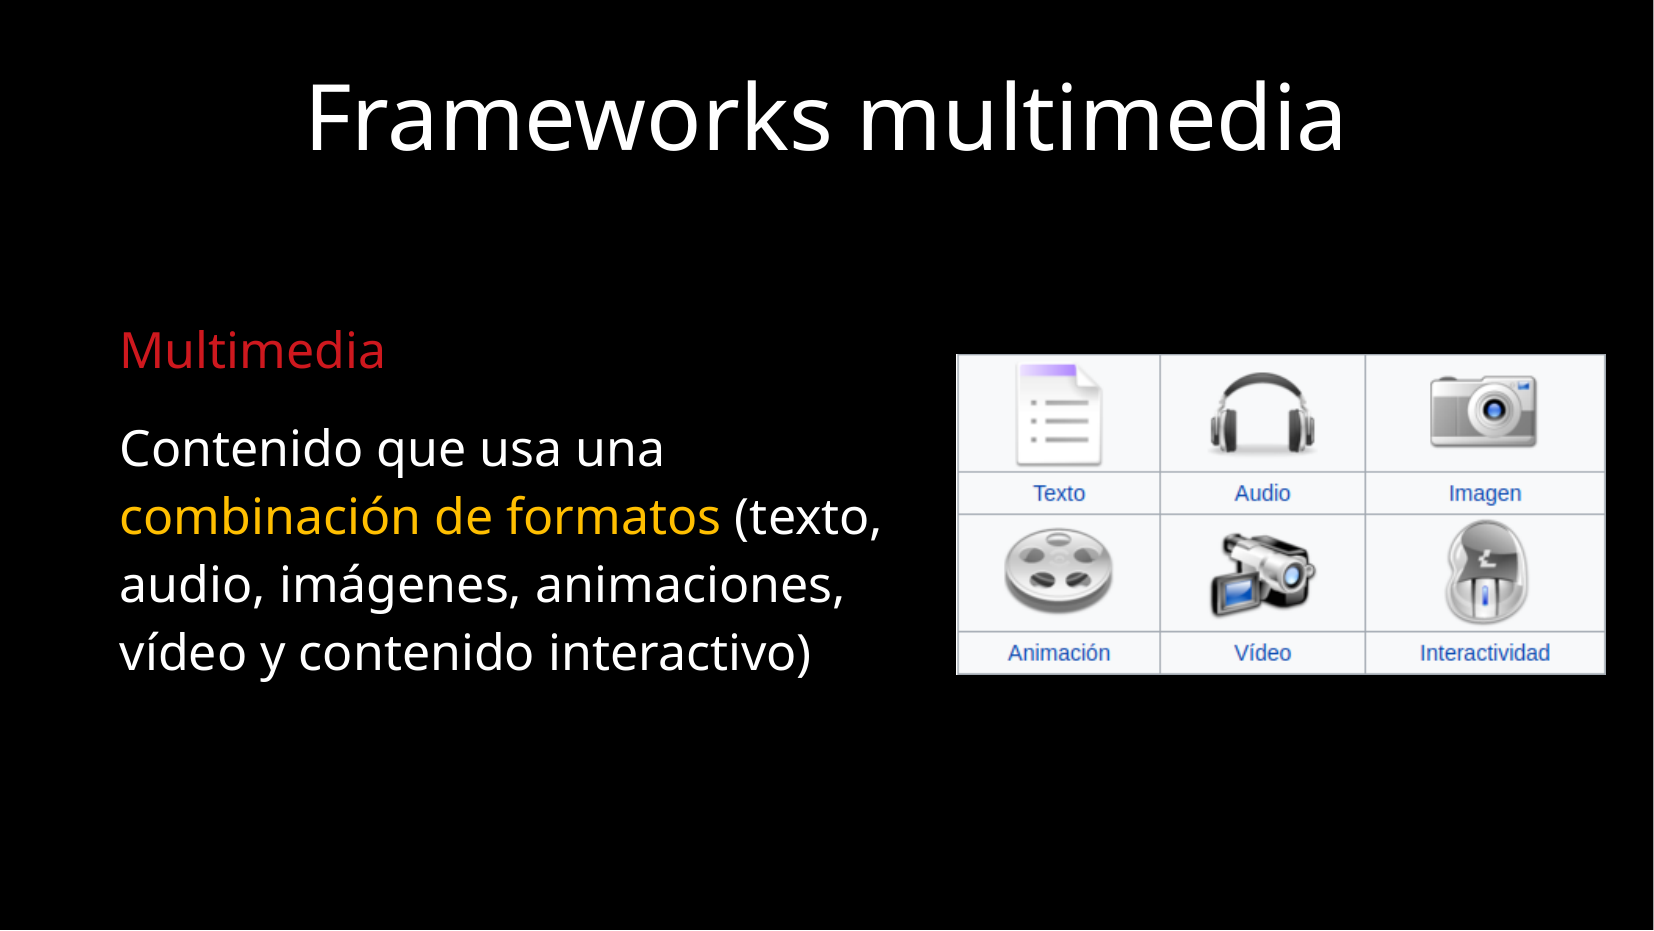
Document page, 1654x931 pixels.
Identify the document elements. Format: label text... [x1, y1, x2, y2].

text_box Multimedia Contenido que usa una combinación de formatos (texto, audio, imágenes, animaciones, vídeo y contenido interactivo) [105, 307, 916, 682]
title Frameworks multimedia [82, 37, 1571, 193]
picture [956, 354, 1606, 676]
